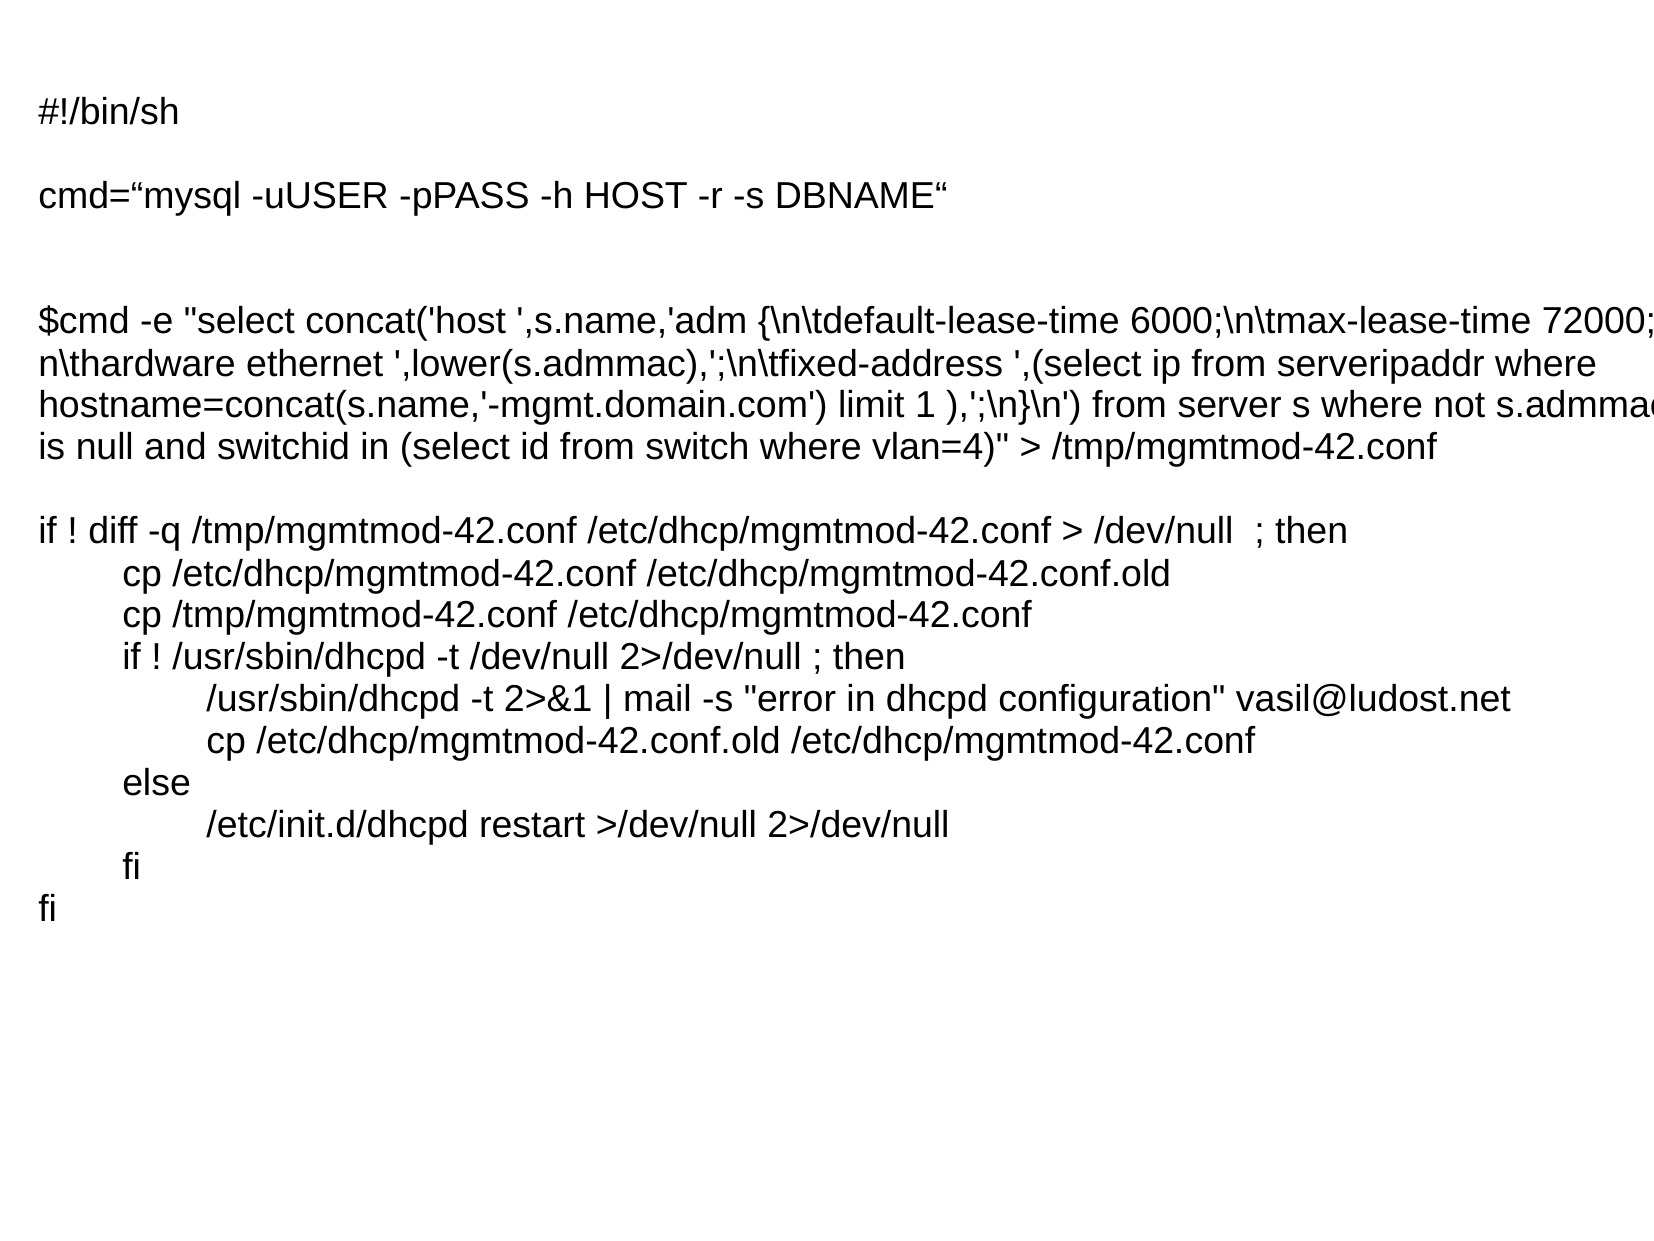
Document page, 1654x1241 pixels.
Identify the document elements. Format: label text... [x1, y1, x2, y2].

text_box #!/bin/sh cmd=“mysql -uUSER -pPASS -h HOST -r -s DBNAME“ $cmd -e "select concat('host ',s.name,'adm {\n\tdefault-lease-time 6000;\n\tmax-lease-time 72000;\n\thardware ethernet ',lower(s.admmac),';\n\tfixed-address ',(select ip from serveripaddr where hostname=concat(s.name,'-mgmt.domain.com') limit 1 ),';\n}\n') from server s where not s.admmac is null and switchid in (select id from switch where vlan=4)" > /tmp/mgmtmod-42.conf if ! diff -q /tmp/mgmtmod-42.conf /etc/dhcp/mgmtmod-42.conf > /dev/null ; then cp /etc/dhcp/mgmtmod-42.conf /etc/dhcp/mgmtmod-42.conf.old cp /tmp/mgmtmod-42.conf /etc/dhcp/mgmtmod-42.conf if ! /usr/sbin/dhcpd -t /dev/null 2>/dev/null ; then /usr/sbin/dhcpd -t 2>&1 | mail -s "error in dhcpd configuration" vasil@ludost.net cp /etc/dhcp/mgmtmod-42.conf.old /etc/dhcp/mgmtmod-42.conf else /etc/init.d/dhcpd restart >/dev/null 2>/dev/null fi fi [23, 82, 1654, 1158]
